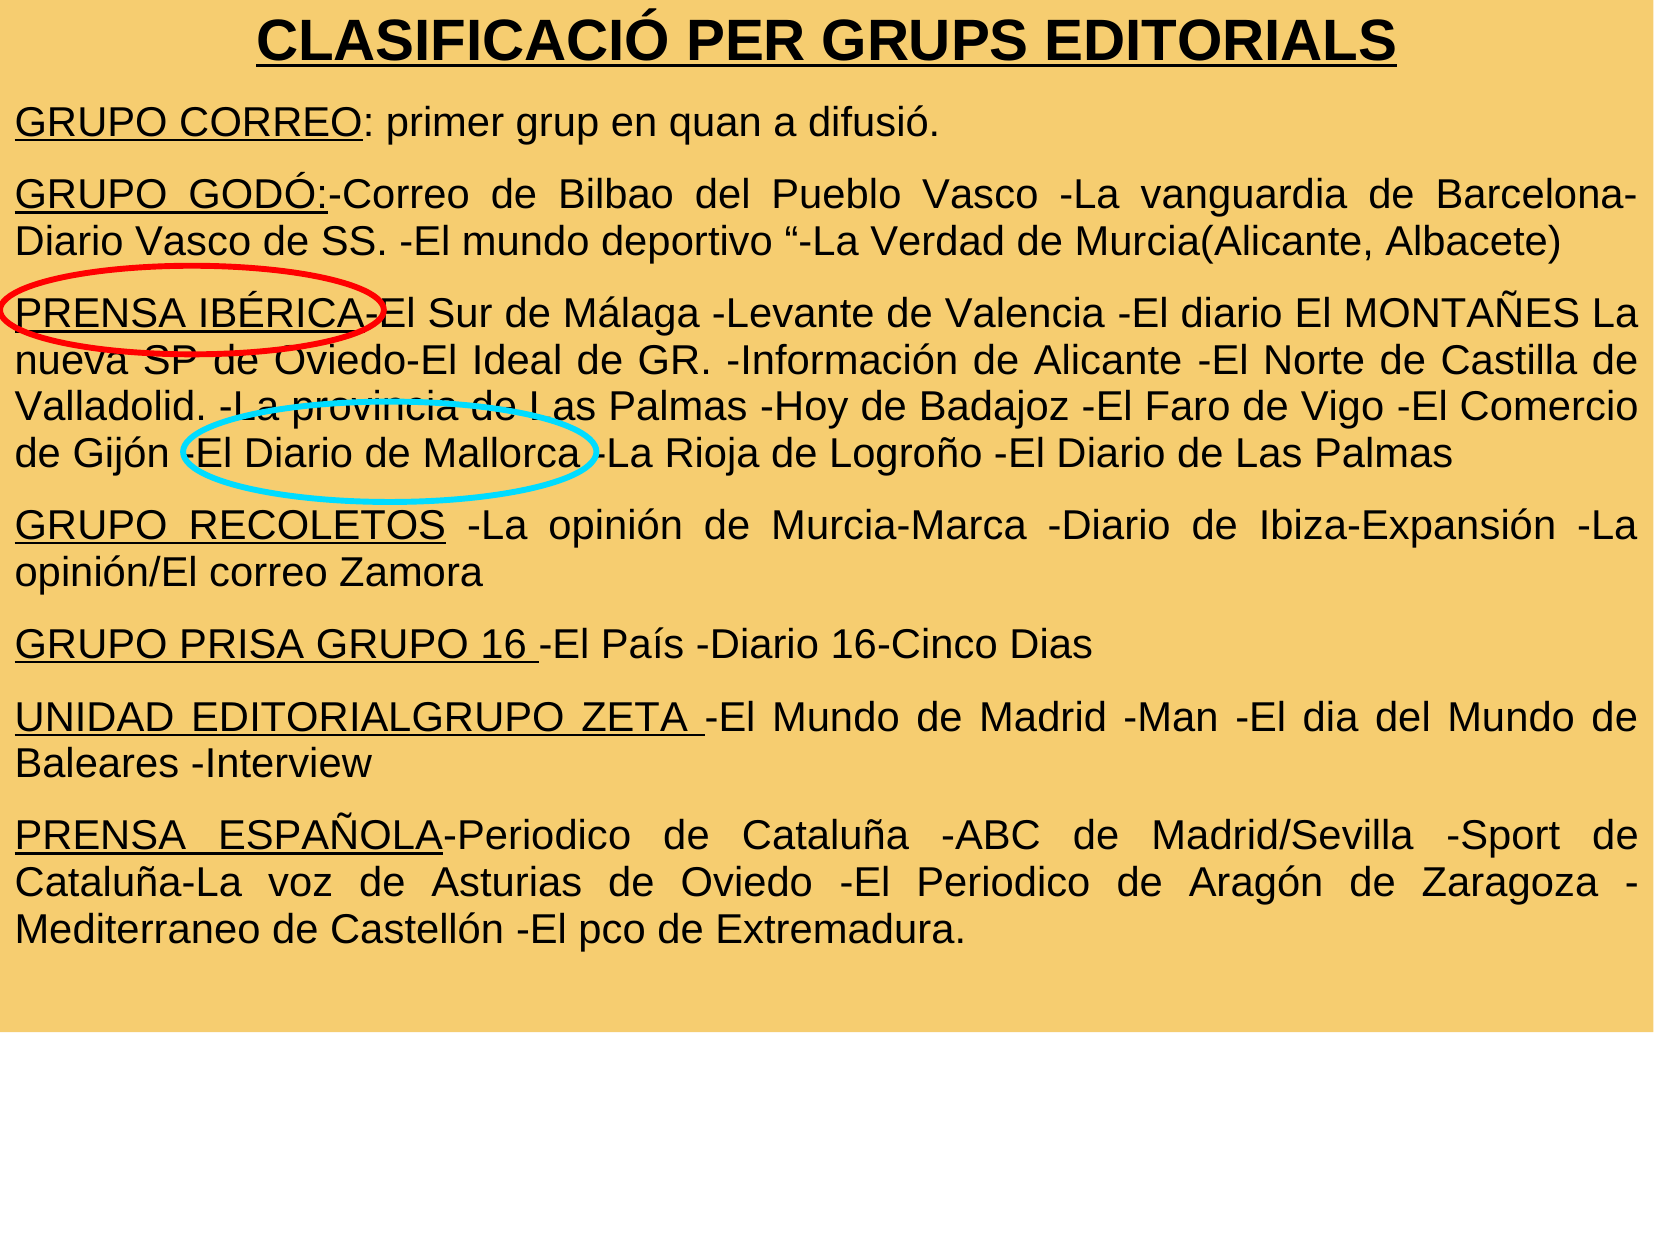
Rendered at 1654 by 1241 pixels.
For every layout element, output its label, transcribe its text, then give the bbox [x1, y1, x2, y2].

text_box CLASIFICACIÓ PER GRUPS EDITORIALS GRUPO CORREO: primer grup en quan a difusió. GRUPO GODÓ:-Correo de Bilbao del Pueblo Vasco -La vanguardia de Barcelona-Diario Vasco de SS. -El mundo deportivo “-La Verdad de Murcia(Alicante, Albacete) PRENSA IBÉRICA-El Sur de Málaga -Levante de Valencia -El diario El MONTAÑES La nueva SP de Oviedo-El Ideal de GR. -Información de Alicante -El Norte de Castilla de Valladolid. -La provincia de Las Palmas -Hoy de Badajoz -El Faro de Vigo -El Comercio de Gijón -El Diario de Mallorca -La Rioja de Logroño -El Diario de Las Palmas GRUPO RECOLETOS -La opinión de Murcia-Marca -Diario de Ibiza-Expansión -La opinión/El correo Zamora GRUPO PRISA GRUPO 16 -El País -Diario 16-Cinco Dias UNIDAD EDITORIALGRUPO ZETA -El Mundo de Madrid -Man -El dia del Mundo de Baleares -Interview PRENSA ESPAÑOLA-Periodico de Cataluña -ABC de Madrid/Sevilla -Sport de Cataluña-La voz de Asturias de Oviedo -El Periodico de Aragón de Zaragoza -Mediterraneo de Castellón -El pco de Extremadura. [0, 0, 1654, 1033]
text_box CLASIFICACIÓ PER GRUPS EDITORIALS GRUPO CORREO: primer grup en quan a difusió. GRUPO GODÓ:-Correo de Bilbao del Pueblo Vasco -La vanguardia de Barcelona-Diario Vasco de SS. -El mundo deportivo “-La Verdad de Murcia(Alicante, Albacete) PRENSA IBÉRICA-El Sur de Málaga -Levante de Valencia -El diario El MONTAÑES La nueva SP de Oviedo-El Ideal de GR. -Información de Alicante -El Norte de Castilla de Valladolid. -La provincia de Las Palmas -Hoy de Badajoz -El Faro de Vigo -El Comercio de Gijón -El Diario de Mallorca -La Rioja de Logroño -El Diario de Las Palmas GRUPO RECOLETOS -La opinión de Murcia-Marca -Diario de Ibiza-Expansión -La opinión/El correo Zamora GRUPO PRISA GRUPO 16 -El País -Diario 16-Cinco Dias UNIDAD EDITORIALGRUPO ZETA -El Mundo de Madrid -Man -El dia del Mundo de Baleares -Interview PRENSA ESPAÑOLA-Periodico de Cataluña -ABC de Madrid/Sevilla -Sport de Cataluña-La voz de Asturias de Oviedo -El Periodico de Aragón de Zaragoza -Mediterraneo de Castellón -El pco de Extremadura. [4, 269, 380, 330]
